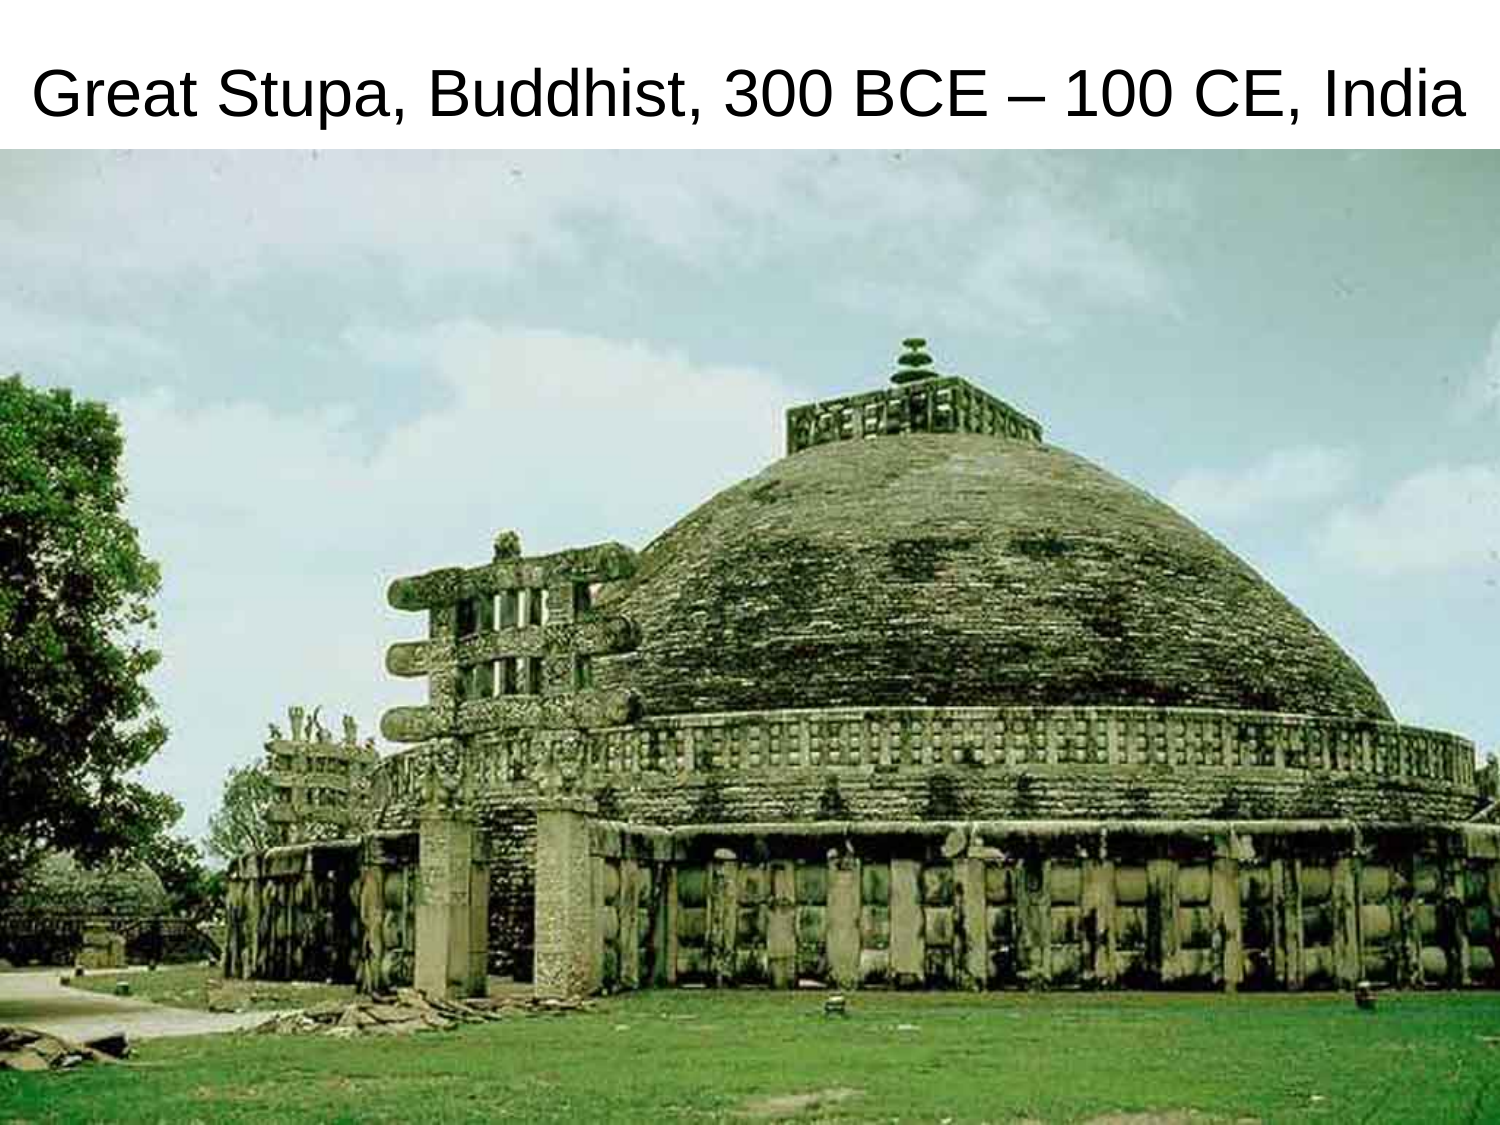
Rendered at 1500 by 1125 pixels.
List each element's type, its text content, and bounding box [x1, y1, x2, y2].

picture [0, 149, 1500, 1125]
title Great Stupa, Buddhist, 300 BCE – 100 CE, India [0, 24, 1500, 149]
